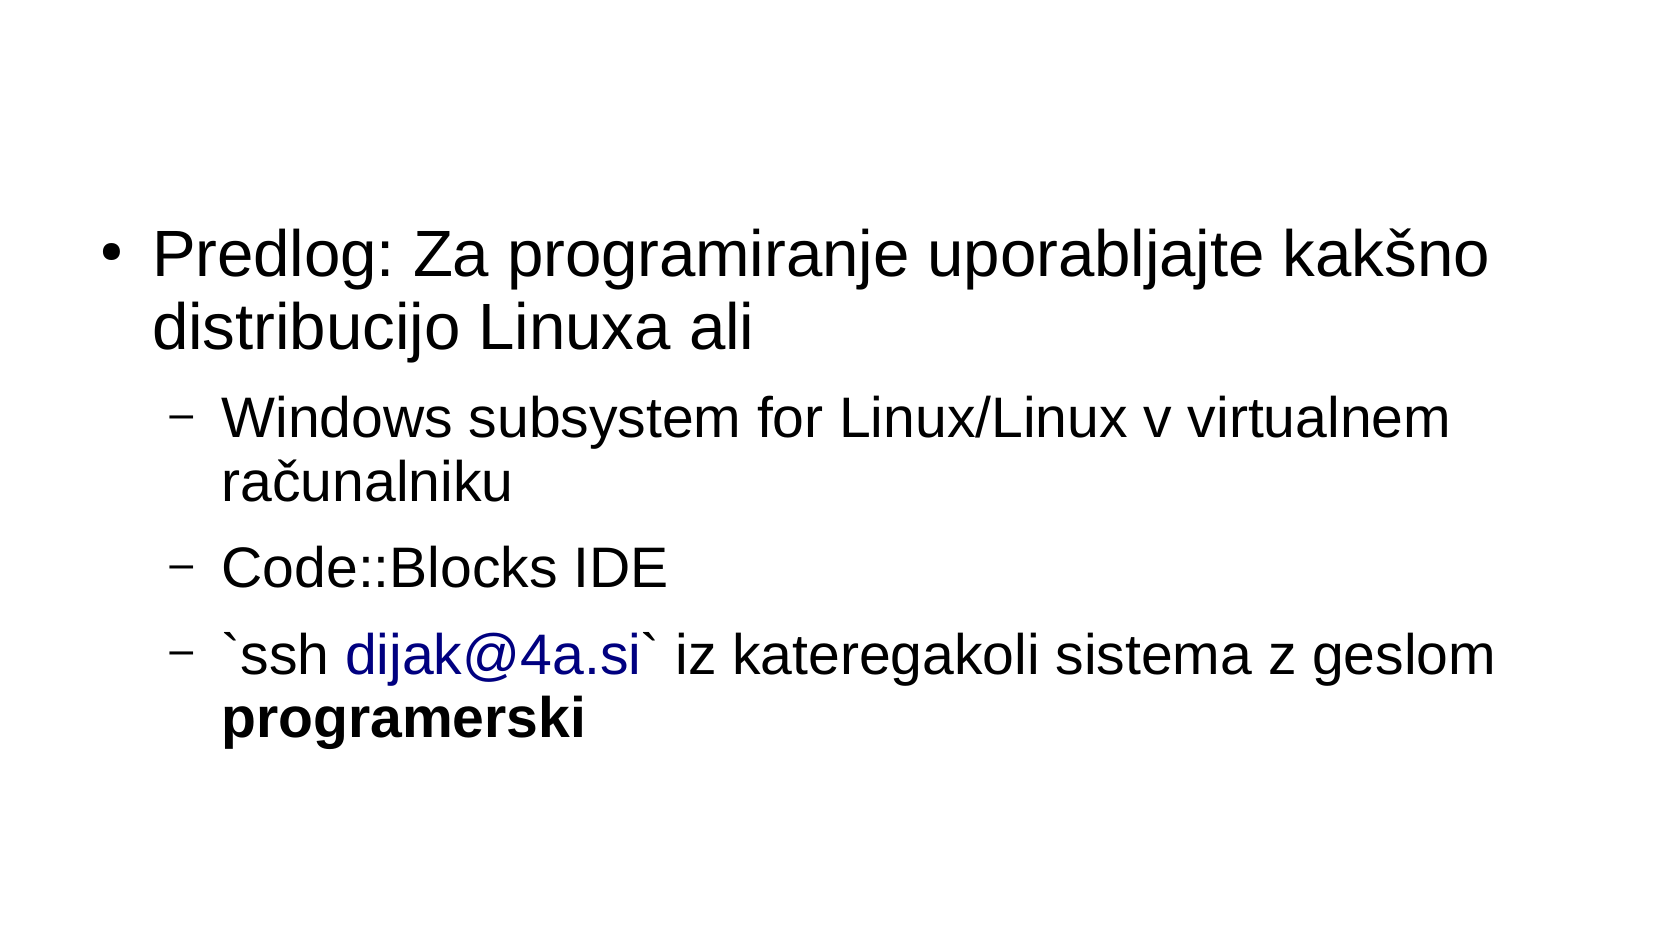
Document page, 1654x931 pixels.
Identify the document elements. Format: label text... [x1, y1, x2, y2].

list Predlog: Za programiranje uporabljajte kakšno distribucijo Linuxa ali Windows subsystem for Linux/Linux v virtualnem računalniku Code::Blocks IDE `ssh dijak@4a.si` iz kateregakoli sistema z geslom programerski [82, 217, 1571, 758]
